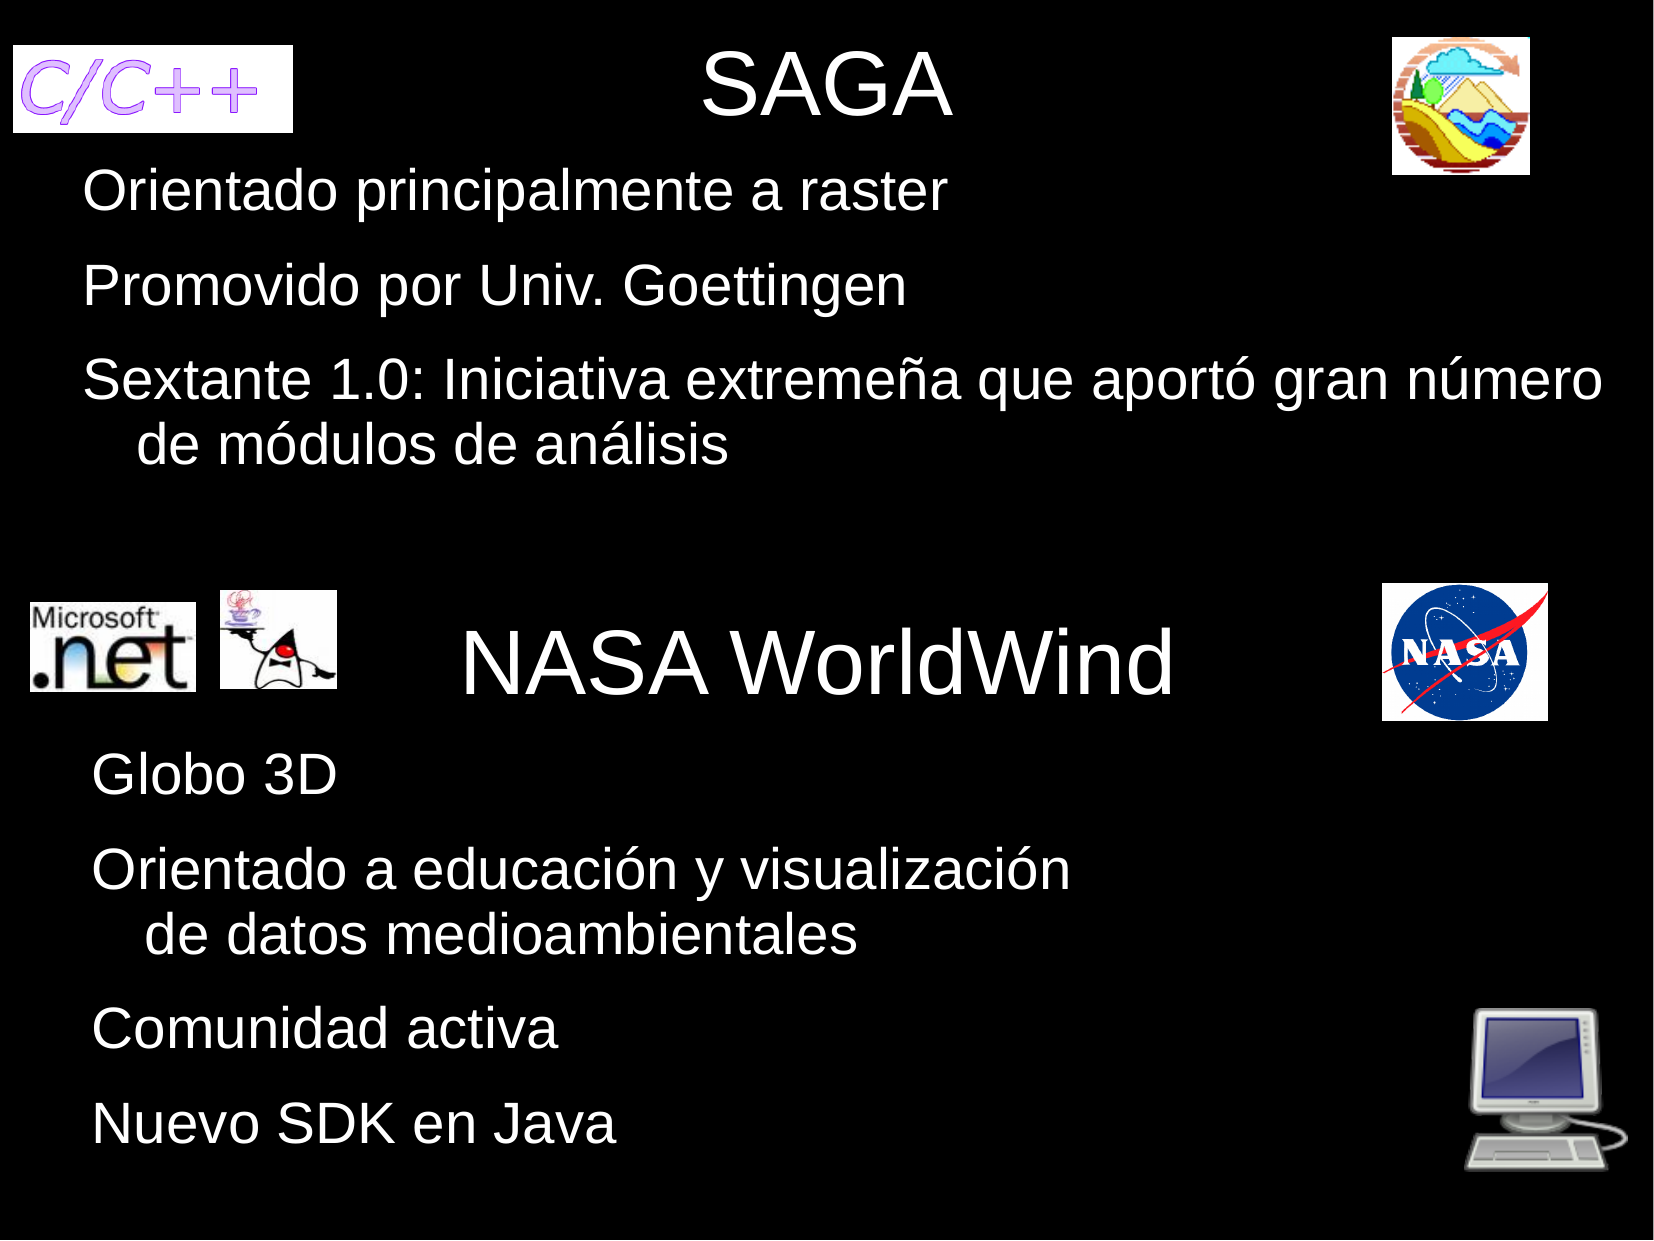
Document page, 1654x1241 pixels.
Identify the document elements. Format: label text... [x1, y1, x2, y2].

picture [13, 45, 293, 134]
picture [1382, 583, 1548, 721]
list Globo 3D Orientado a educación y visualización de datos medioambientales Comunidad activa Nuevo SDK en Java [74, 742, 1563, 1156]
list Orientado principalmente a raster Promovido por Univ. Goettingen Sextante 1.0: Iniciativa extremeña que aportó gran número de módulos de análisis [65, 157, 1619, 477]
picture [30, 602, 196, 692]
title NASA WorldWind [74, 567, 1563, 742]
title SAGA [82, 19, 1571, 148]
picture [1392, 37, 1530, 175]
picture [1464, 1008, 1628, 1172]
picture [220, 590, 337, 689]
